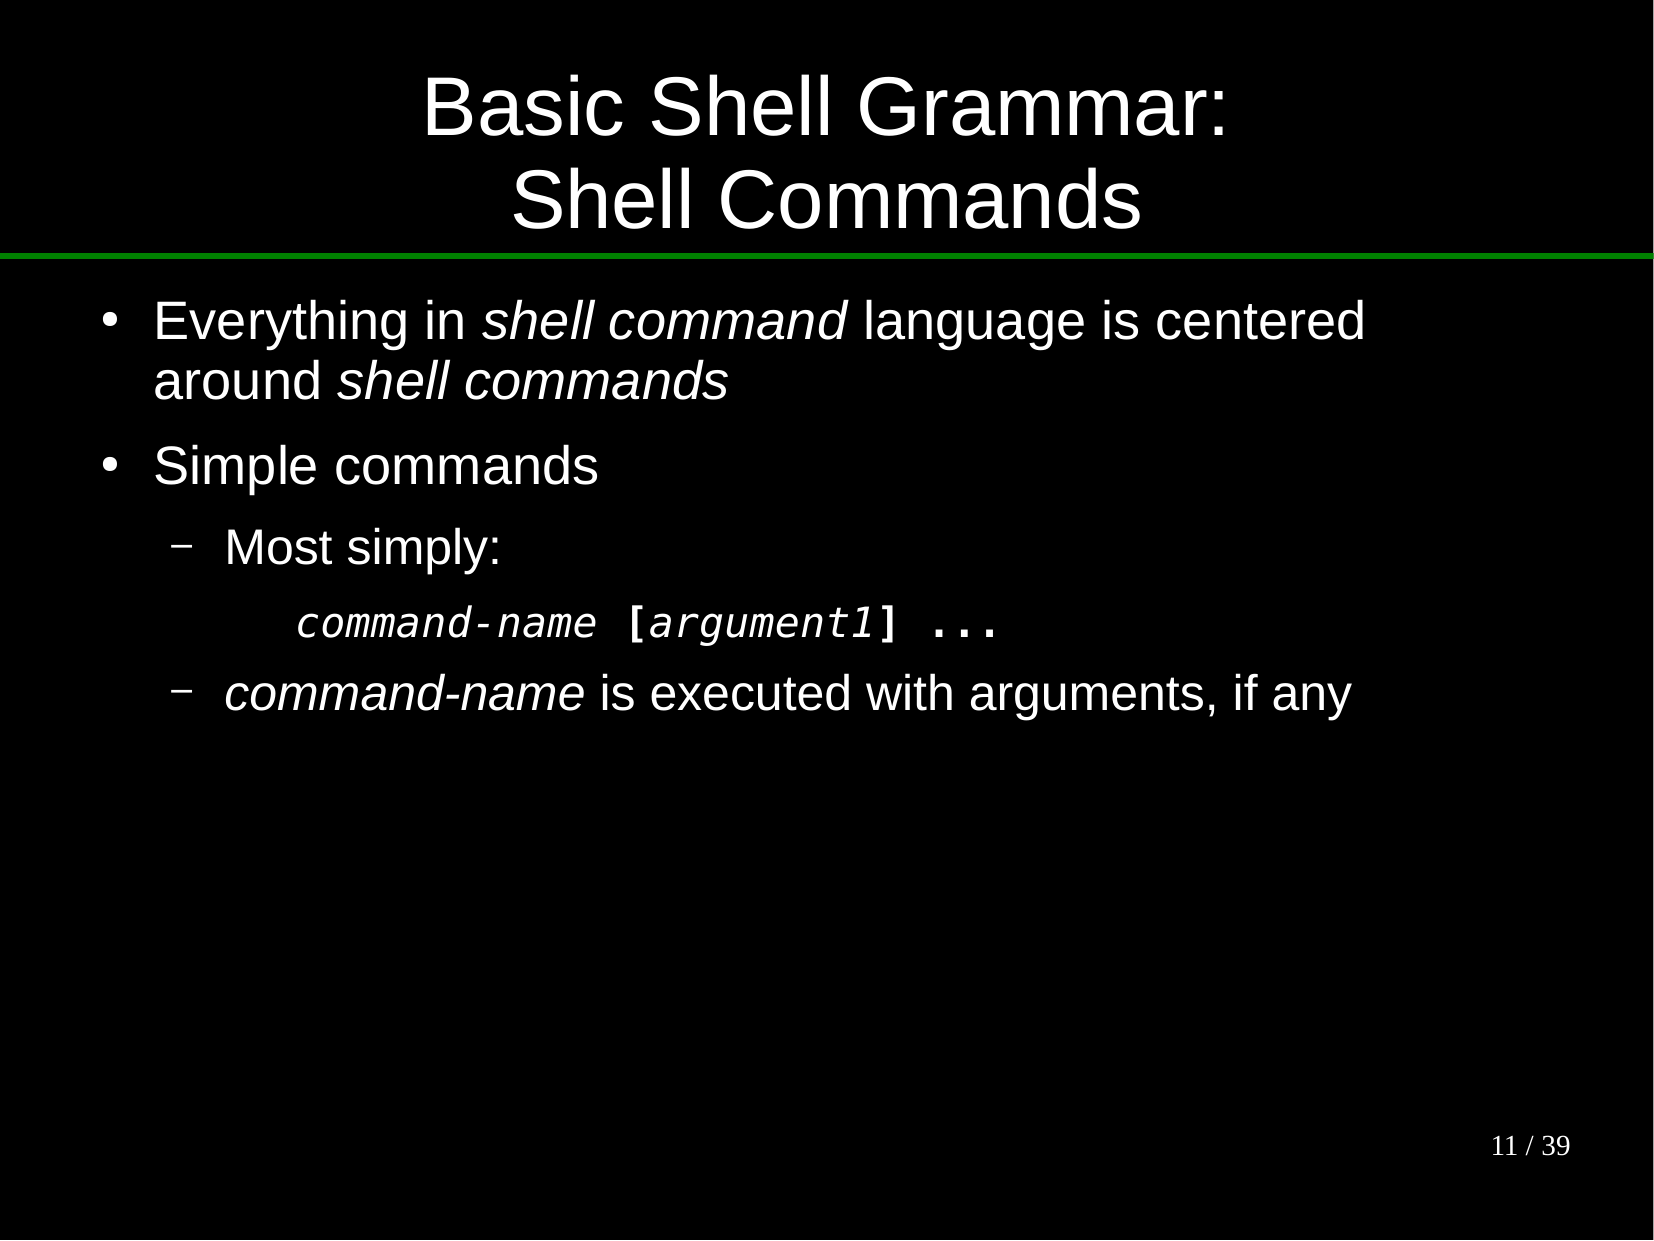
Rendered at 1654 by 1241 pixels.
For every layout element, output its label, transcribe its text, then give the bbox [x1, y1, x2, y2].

list Everything in shell command language is centered around shell commands Simple commands Most simply: command-name [argument1] ... command-name is executed with arguments, if any [82, 290, 1538, 1010]
title Basic Shell Grammar: Shell Commands [82, 49, 1571, 257]
